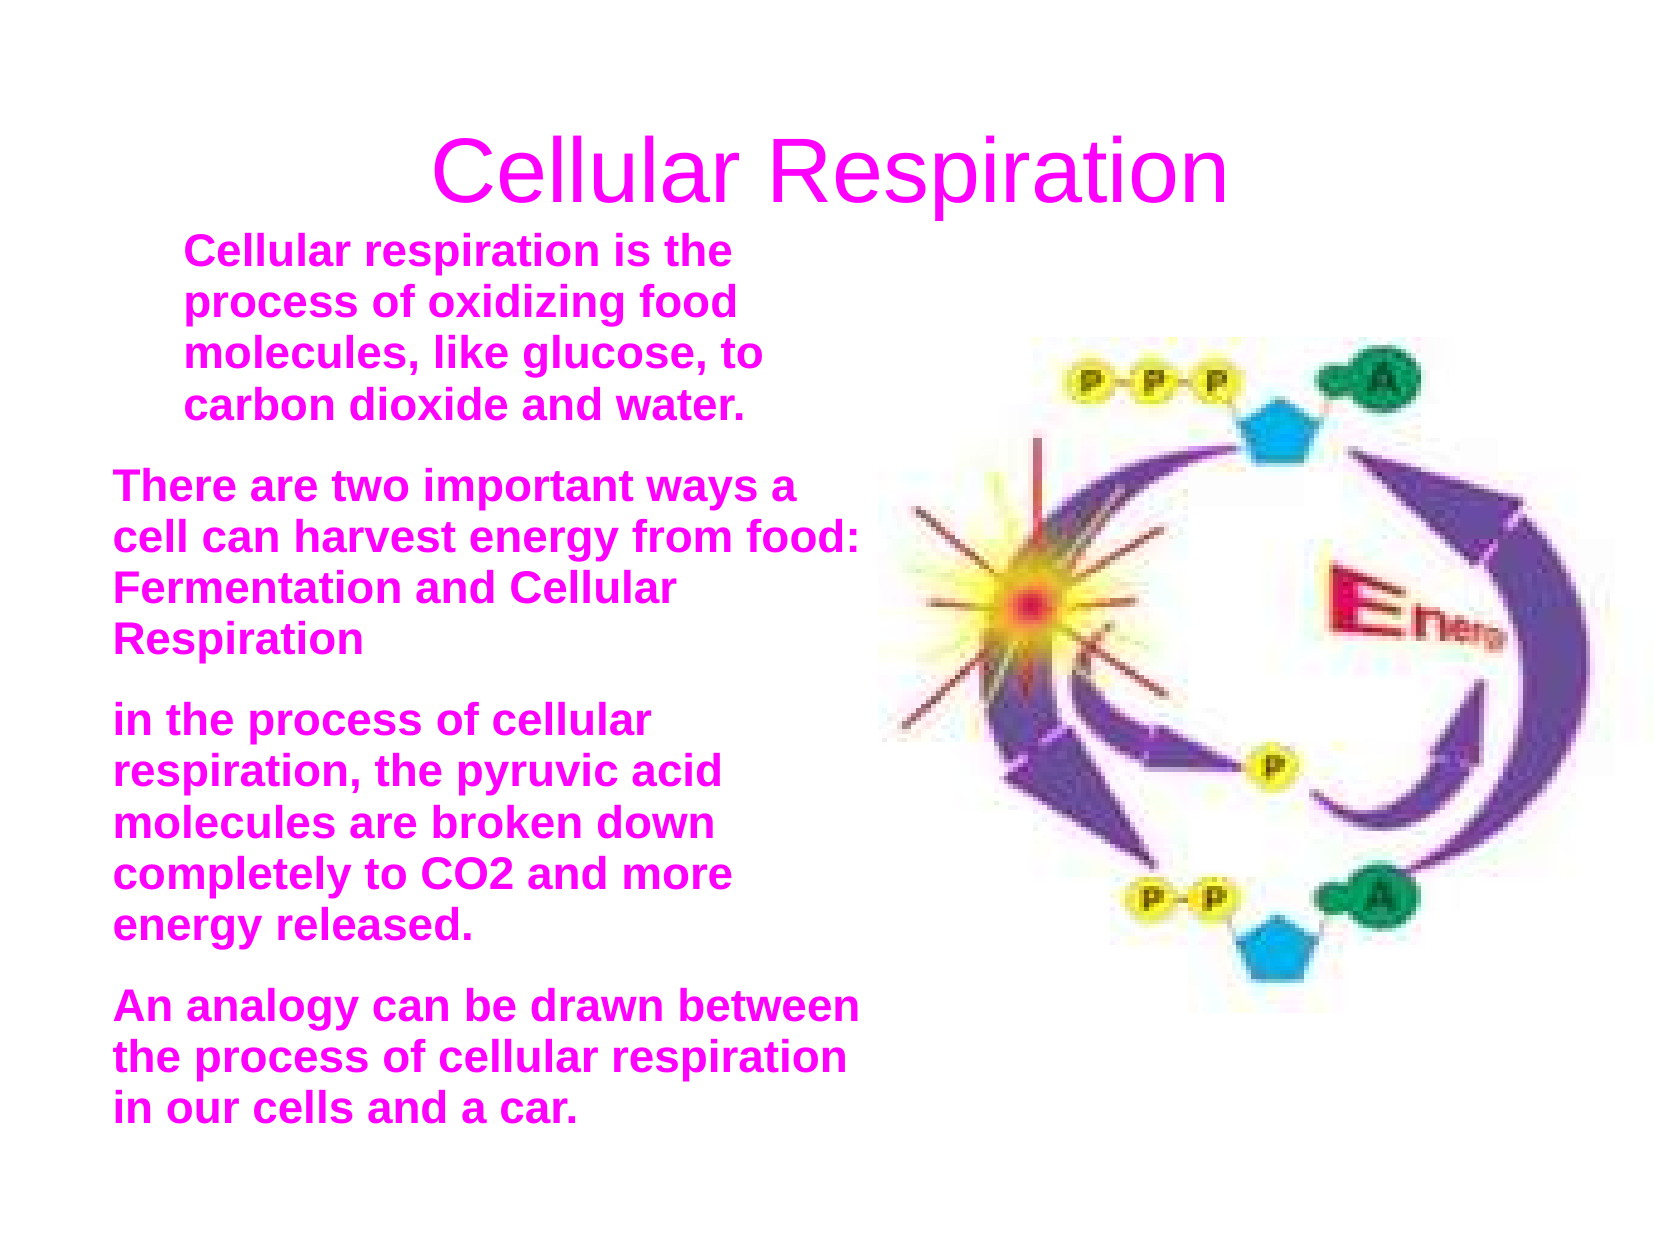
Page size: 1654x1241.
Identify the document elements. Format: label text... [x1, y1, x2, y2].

picture [878, 337, 1654, 1013]
title Cellular Respiration [86, 75, 1576, 268]
list Cellular respiration is the process of oxidizing food molecules, like glucose, to carbon dioxide and water. There are two important ways a cell can harvest energy from food: Fermentation and Cellular Respiration in the process of cellular respiration, the pyruvic acid molecules are broken down completely to CO2 and more energy released. An analogy can be drawn between the process of cellular respiration in our cells and a car. [112, 225, 863, 1163]
